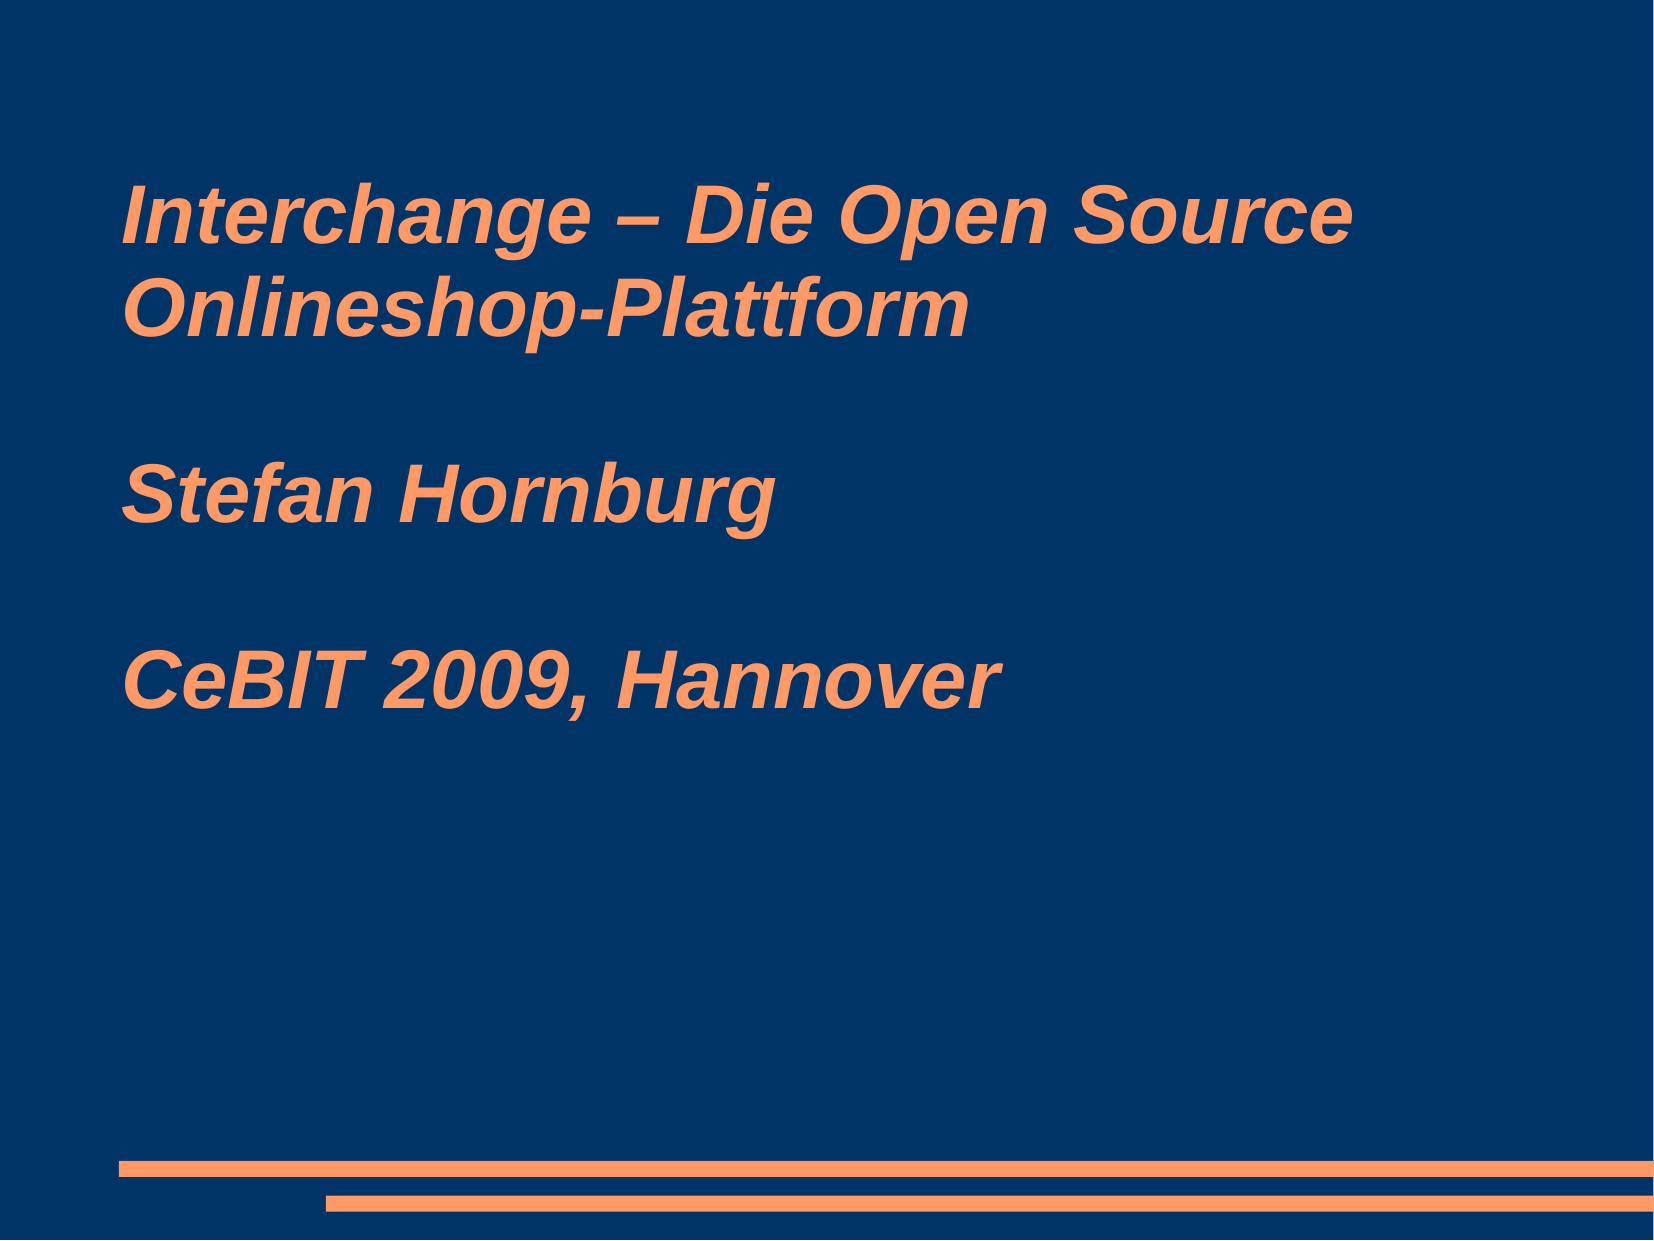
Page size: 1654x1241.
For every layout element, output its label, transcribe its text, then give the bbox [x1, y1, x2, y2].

title Interchange – Die Open Source Onlineshop-Plattform Stefan Hornburg CeBIT 2009, Hannover [121, 0, 1501, 1163]
